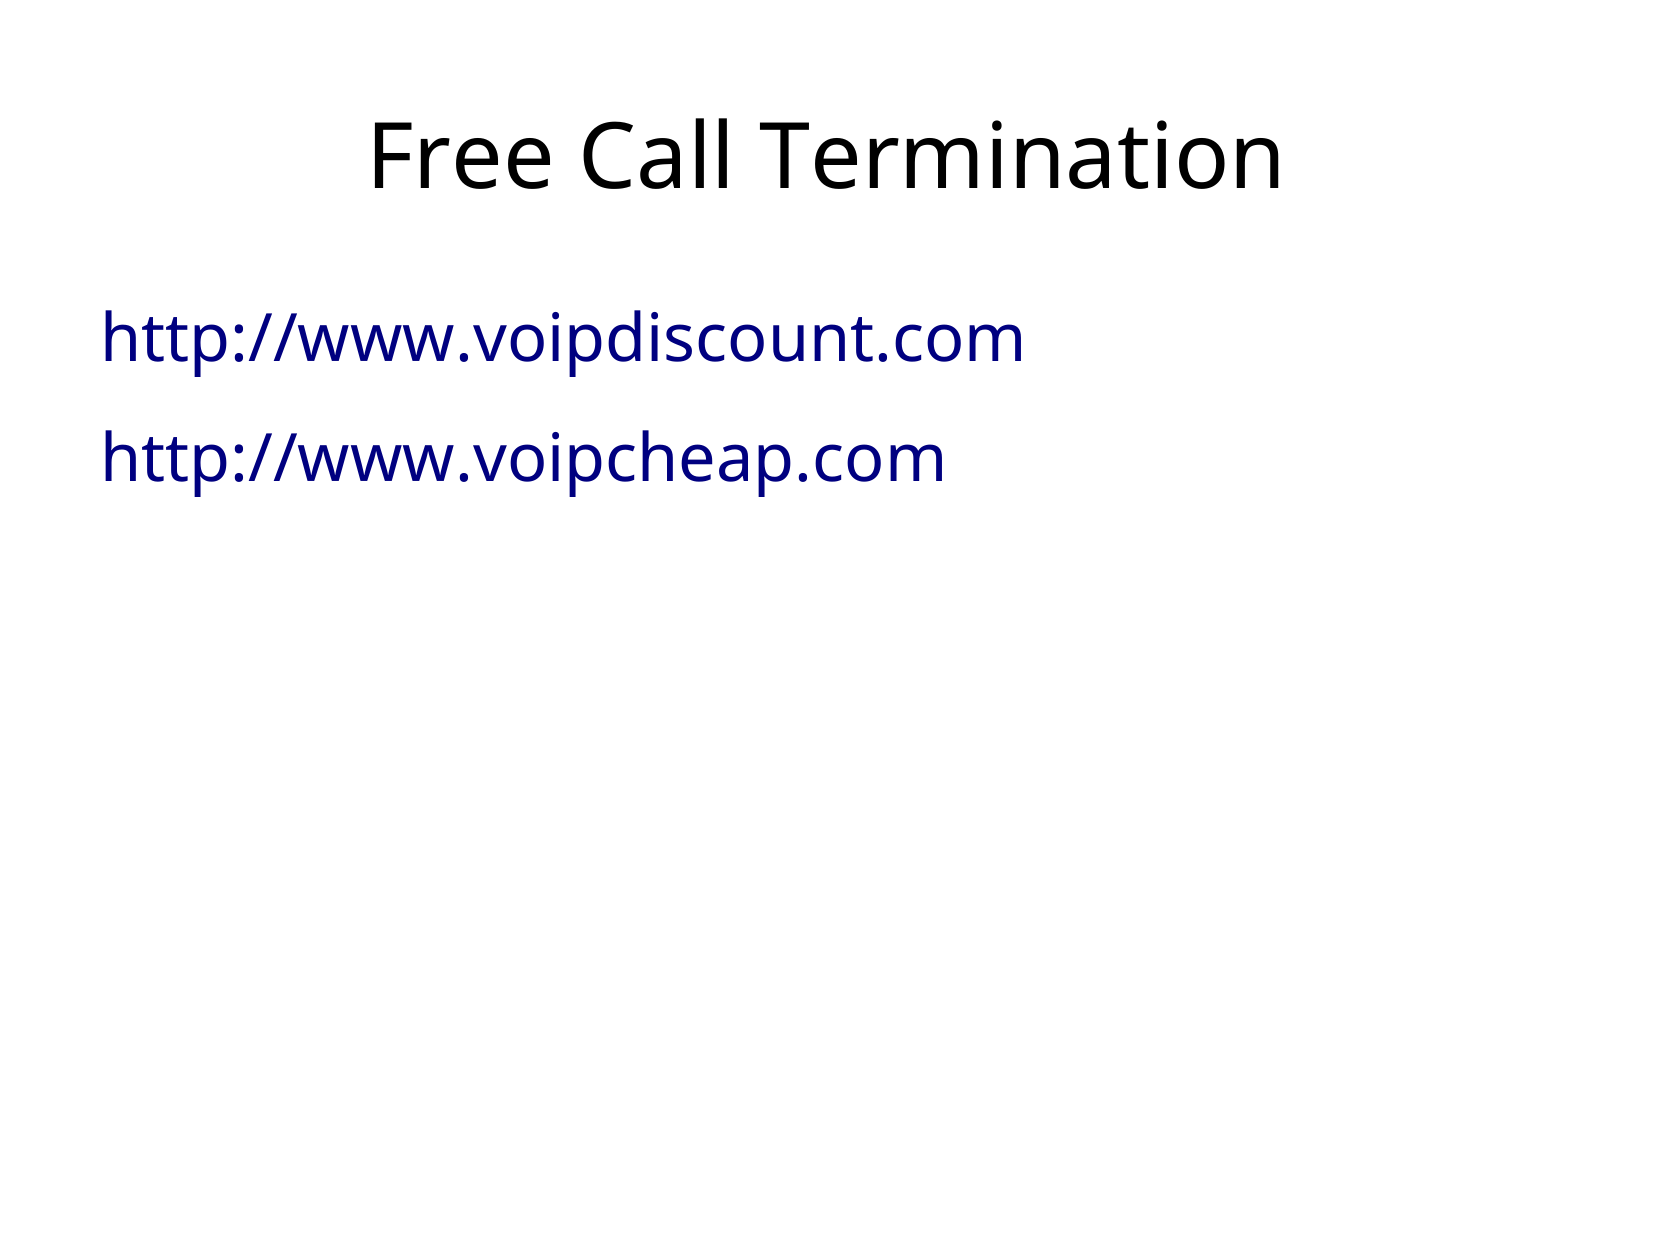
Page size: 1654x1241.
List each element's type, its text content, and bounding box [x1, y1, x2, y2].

title Free Call Termination [82, 49, 1571, 257]
list http://www.voipdiscount.com http://www.voipcheap.com [82, 290, 1571, 1109]
